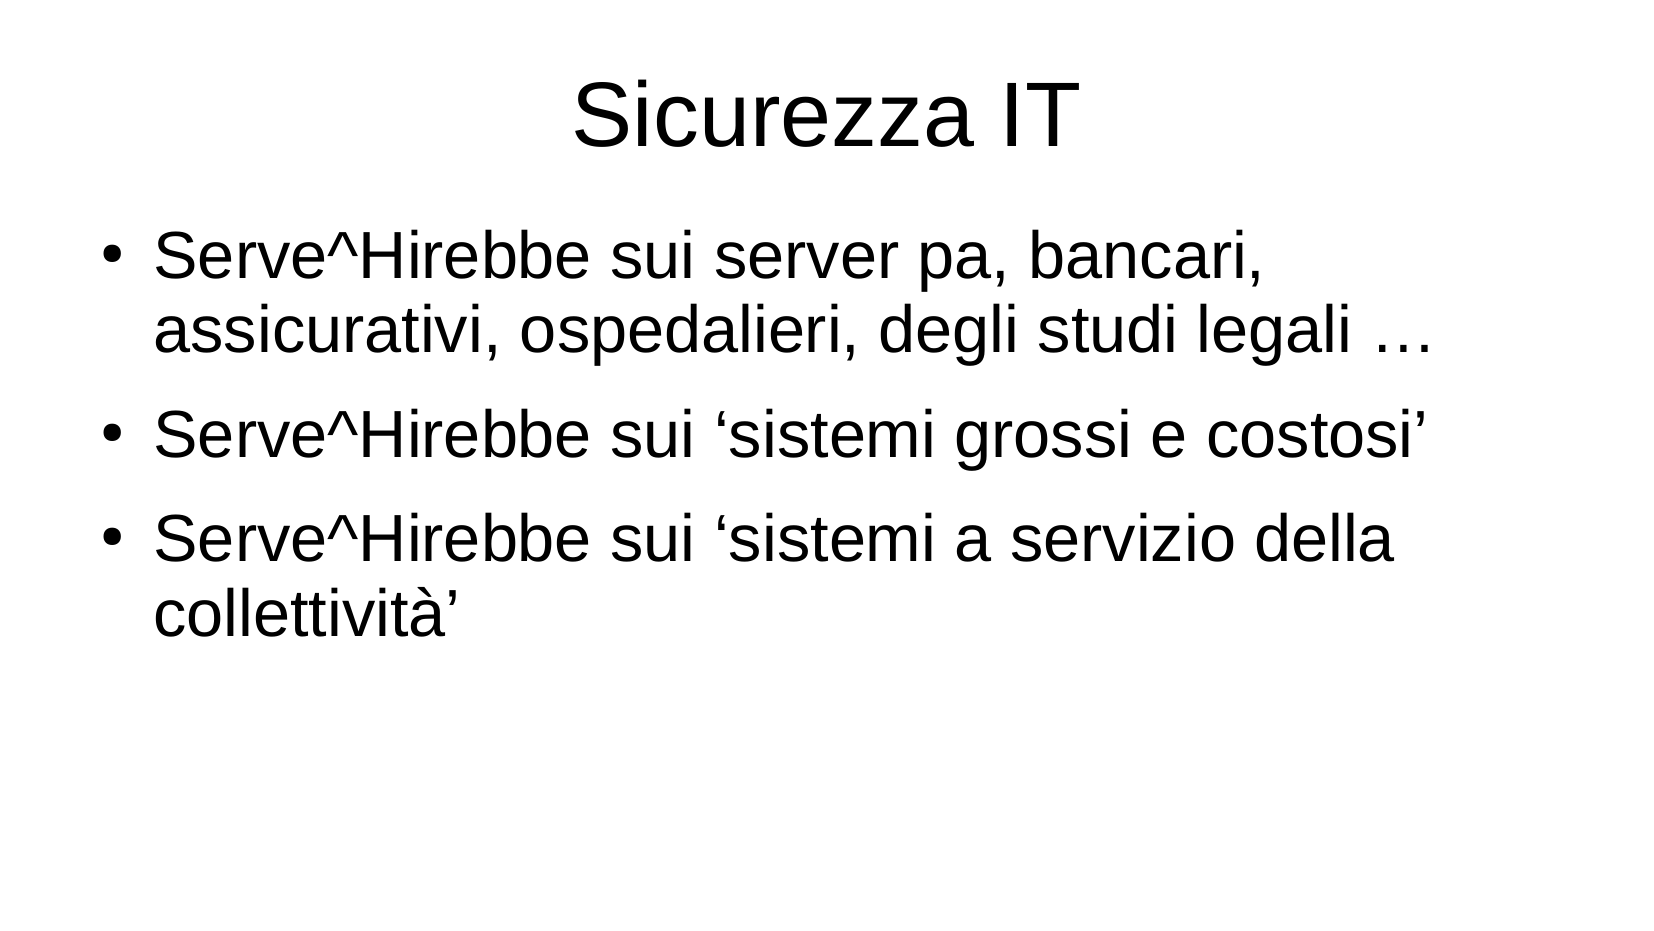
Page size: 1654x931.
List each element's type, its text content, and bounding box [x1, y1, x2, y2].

title Sicurezza IT [82, 37, 1571, 193]
list Serve^Hirebbe sui server pa, bancari, assicurativi, ospedalieri, degli studi legali … Serve^Hirebbe sui ‘sistemi grossi e costosi’ Serve^Hirebbe sui ‘sistemi a servizio della collettività’ [82, 217, 1571, 758]
